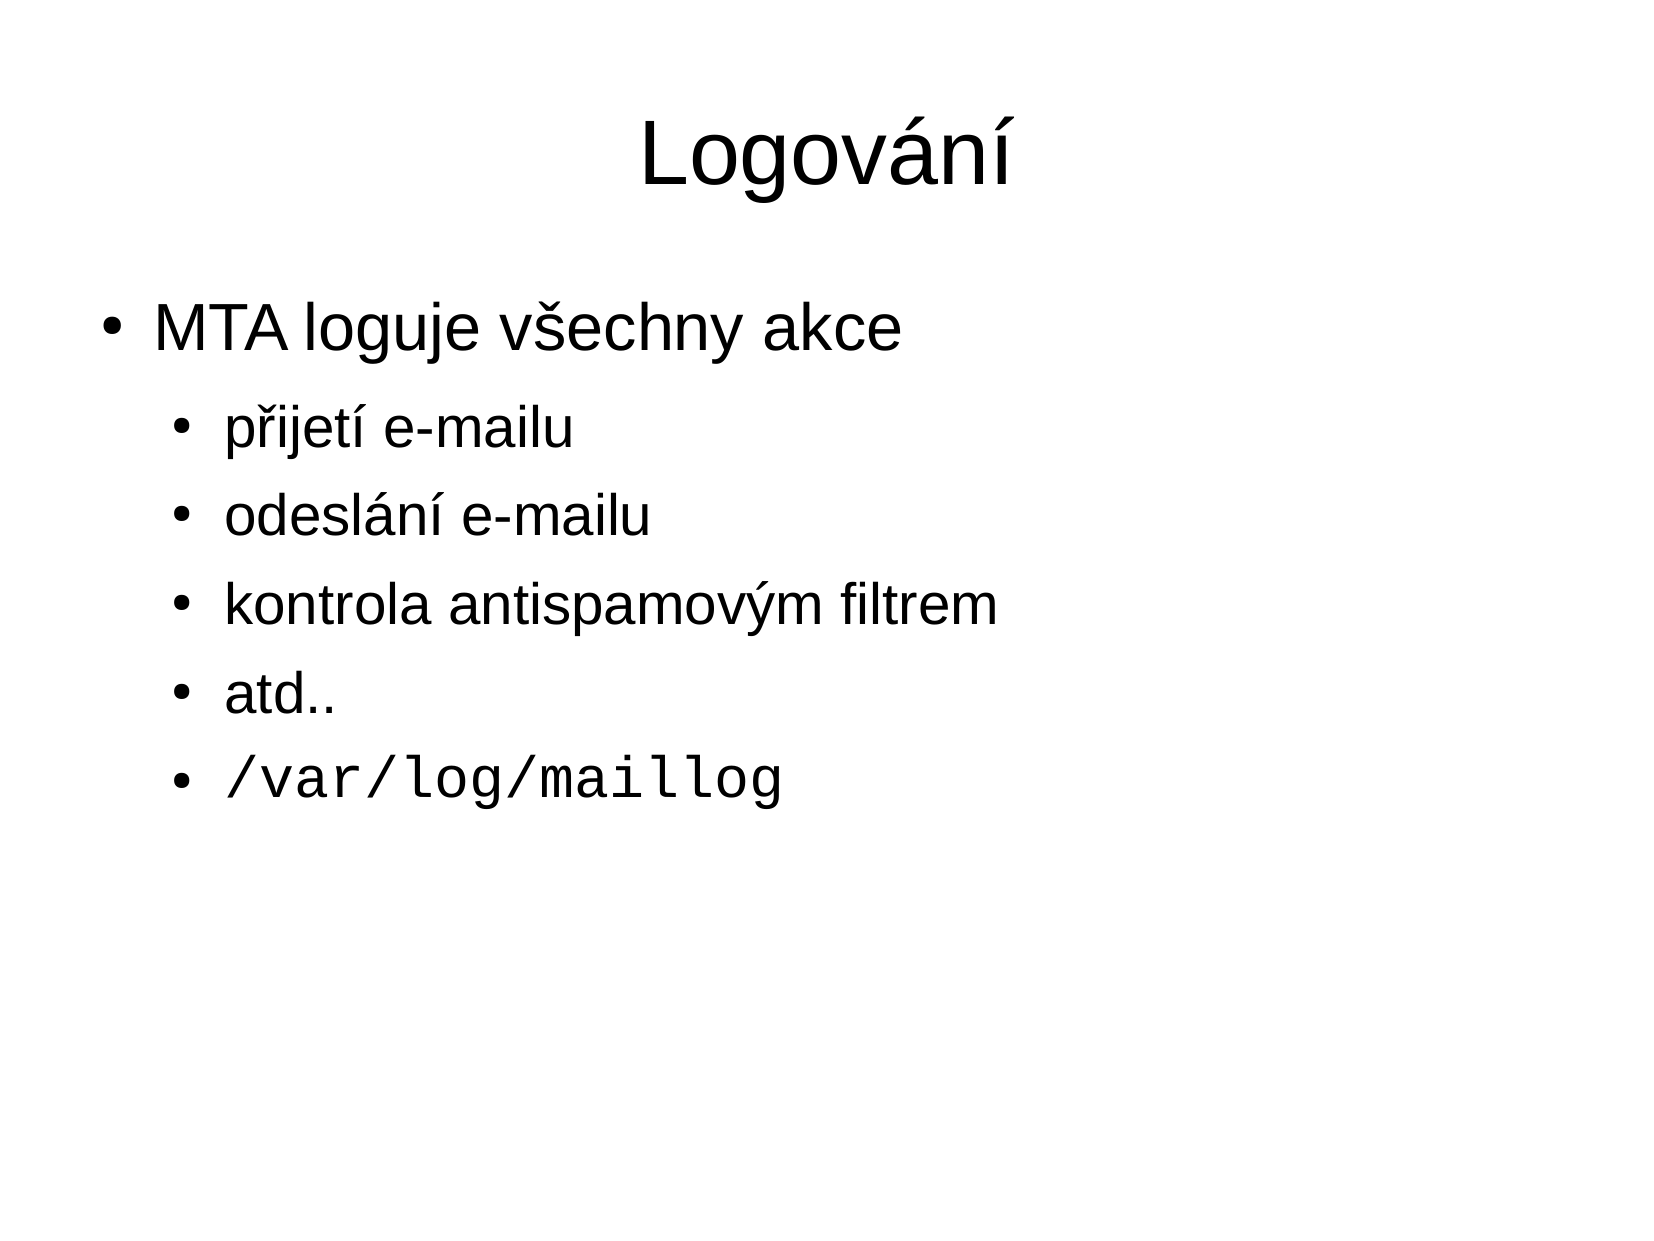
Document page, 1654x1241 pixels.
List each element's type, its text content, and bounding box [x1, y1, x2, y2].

list MTA loguje všechny akce přijetí e-mailu odeslání e-mailu kontrola antispamovým filtrem atd.. /var/log/maillog [82, 290, 1571, 1010]
title Logování [82, 49, 1571, 257]
